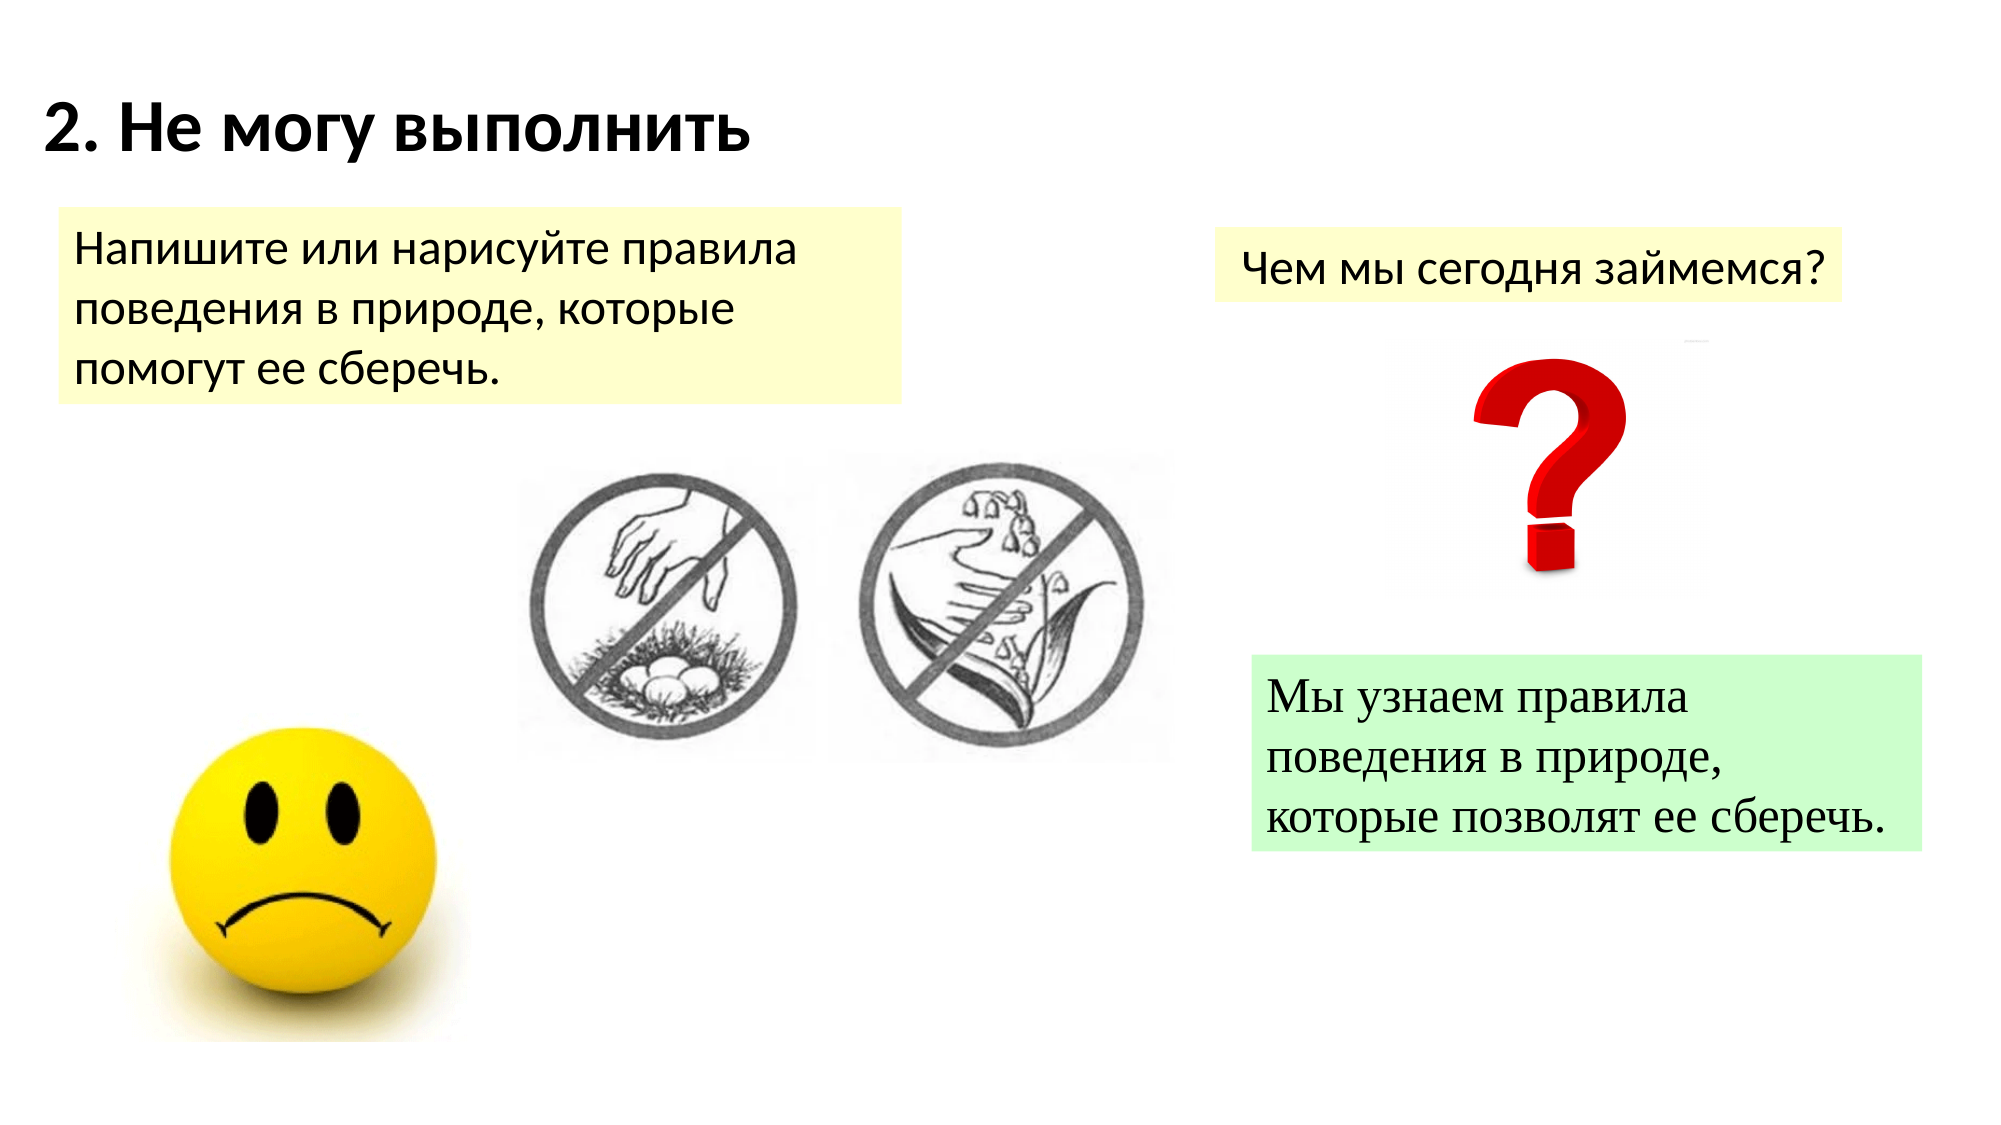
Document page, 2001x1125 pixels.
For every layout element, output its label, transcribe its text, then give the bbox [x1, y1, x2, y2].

picture [517, 448, 1175, 763]
picture [114, 713, 472, 1042]
picture [1385, 339, 1710, 599]
title 2. Не могу выполнить [28, 46, 1161, 208]
text_box Чем мы сегодня займемся? [1215, 227, 1842, 302]
text_box Мы узнаем правила поведения в природе, которые позволят ее сберечь. [1251, 654, 1923, 852]
text_box Напишите или нарисуйте правила поведения в природе, которые помогут ее сберечь. [58, 207, 902, 405]
